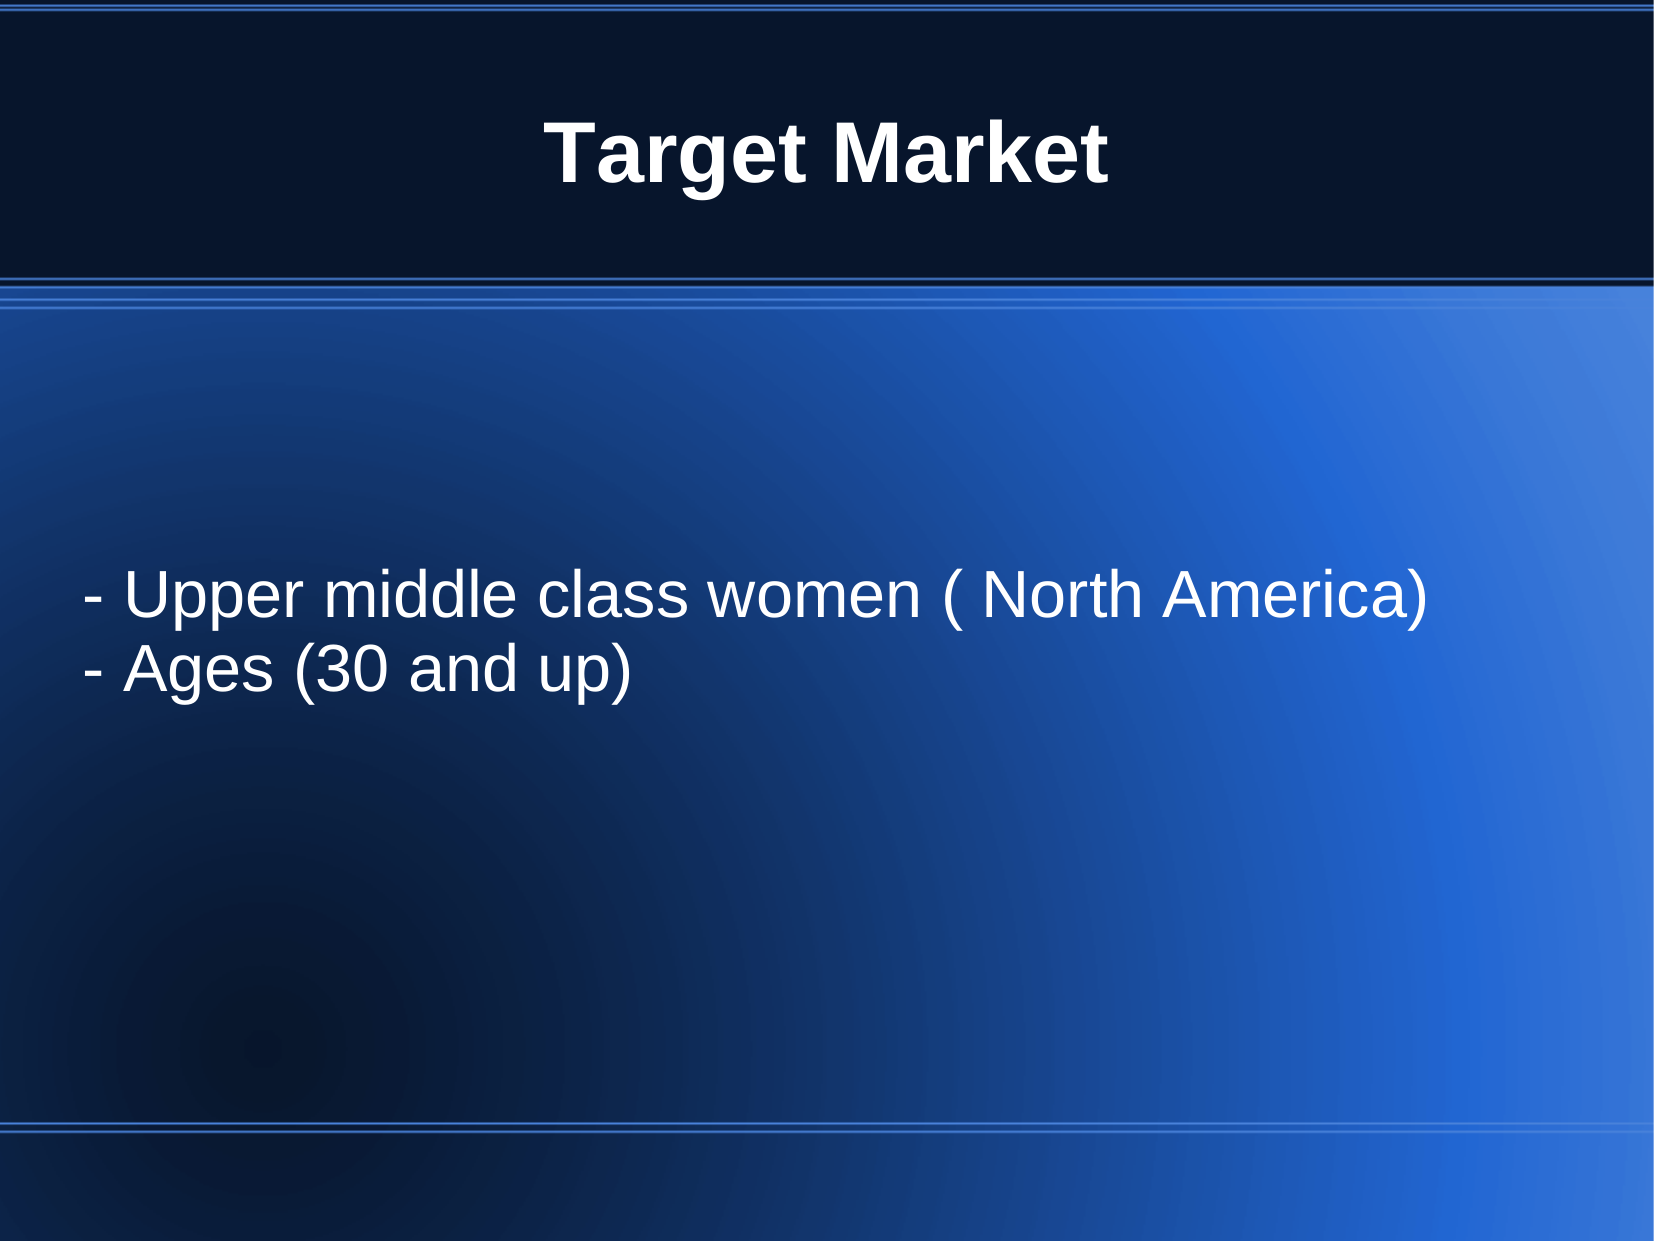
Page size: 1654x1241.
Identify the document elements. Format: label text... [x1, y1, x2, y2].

subtitle - Upper middle class women ( North America) - Ages (30 and up) [82, 355, 1571, 1058]
title Target Market [82, 49, 1571, 257]
picture [0, 0, 1654, 1241]
